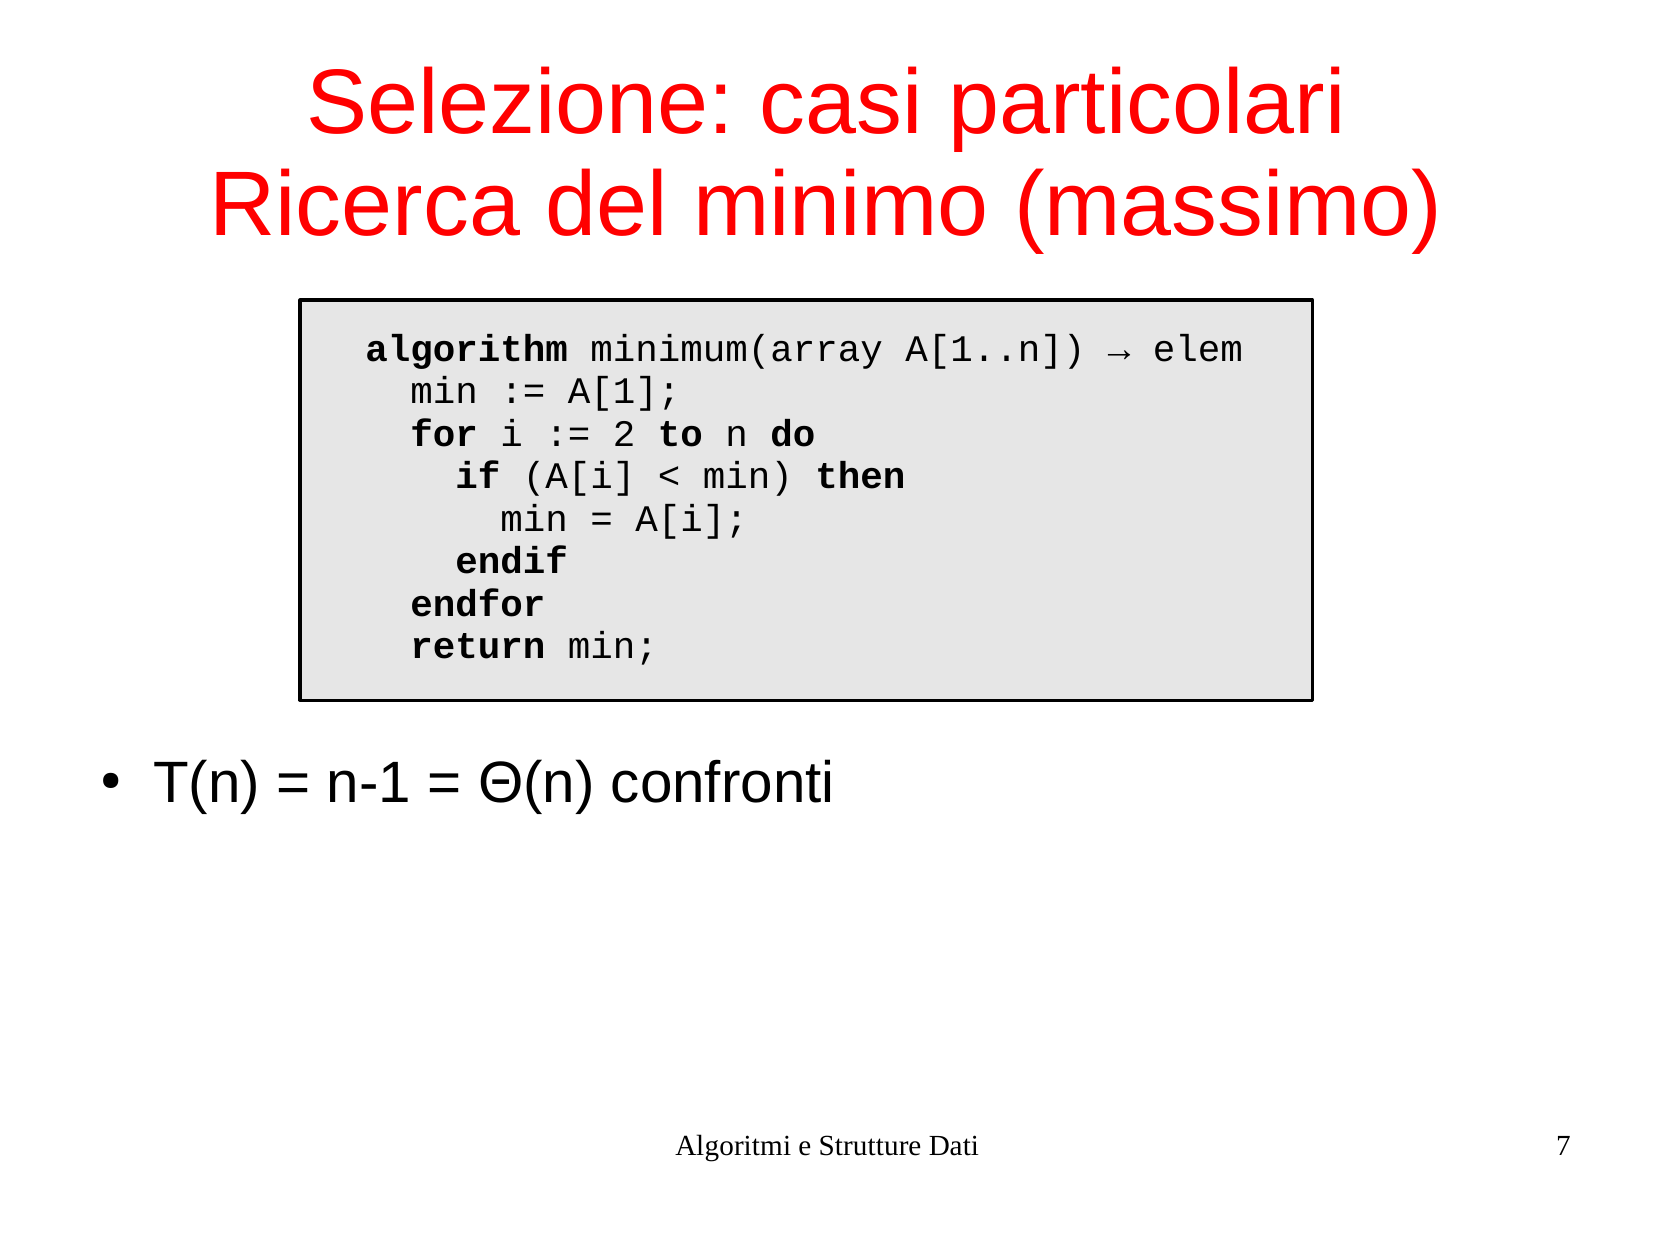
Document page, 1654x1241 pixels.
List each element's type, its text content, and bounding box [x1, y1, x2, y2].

list T(n) = n-1 = Θ(n) confronti [82, 750, 1571, 1109]
title Selezione: casi particolari Ricerca del minimo (massimo) [82, 49, 1571, 257]
text_box algorithm minimum(array A[1..n]) → elem min := A[1]; for i := 2 to n do if (A[i] < min) then min = A[i]; endif endfor return min; [300, 300, 1313, 701]
